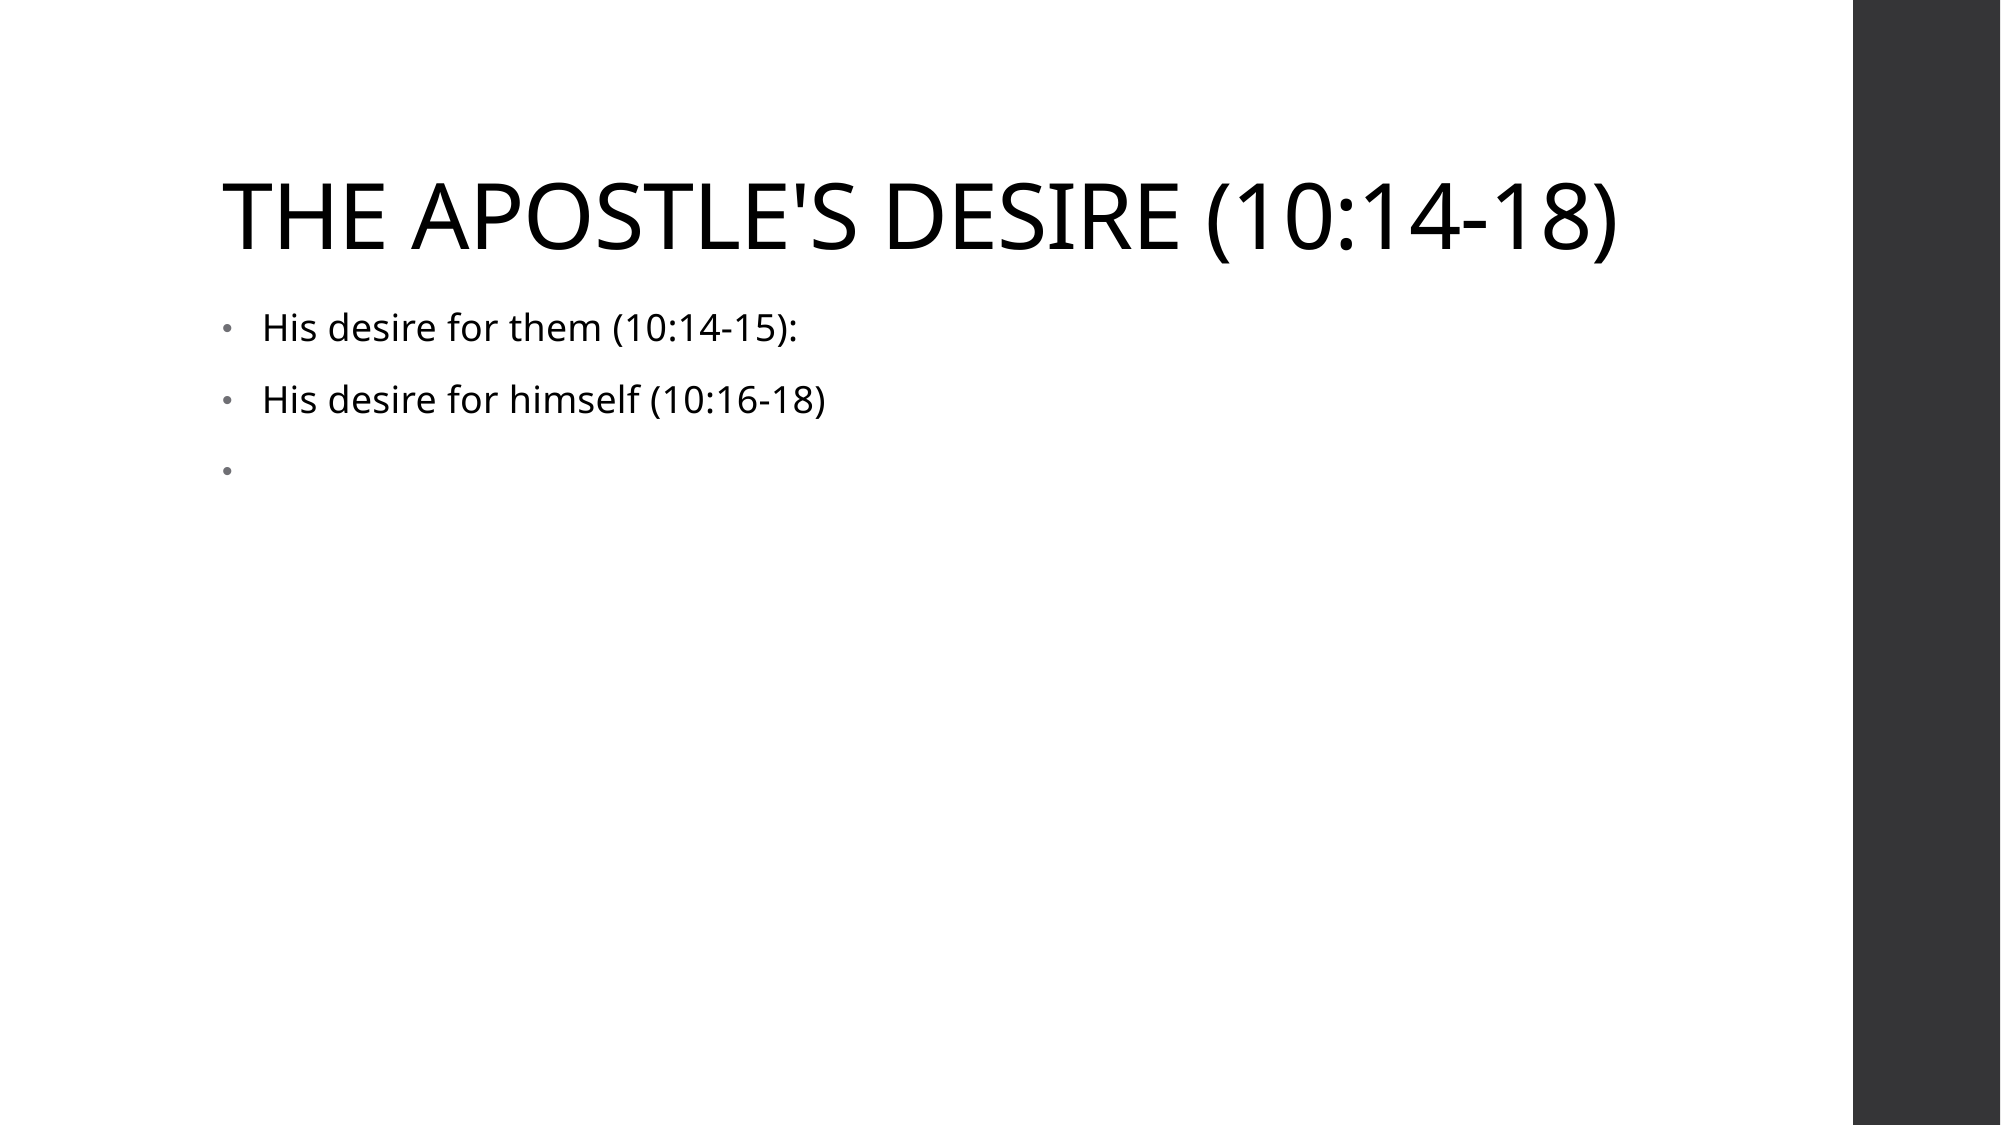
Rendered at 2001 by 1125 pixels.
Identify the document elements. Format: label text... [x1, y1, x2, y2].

list His desire for them (10:14-15): His desire for himself (10:16-18) [206, 299, 1617, 1014]
title THE APOSTLE'S DESIRE (10:14-18) [206, 60, 1797, 278]
